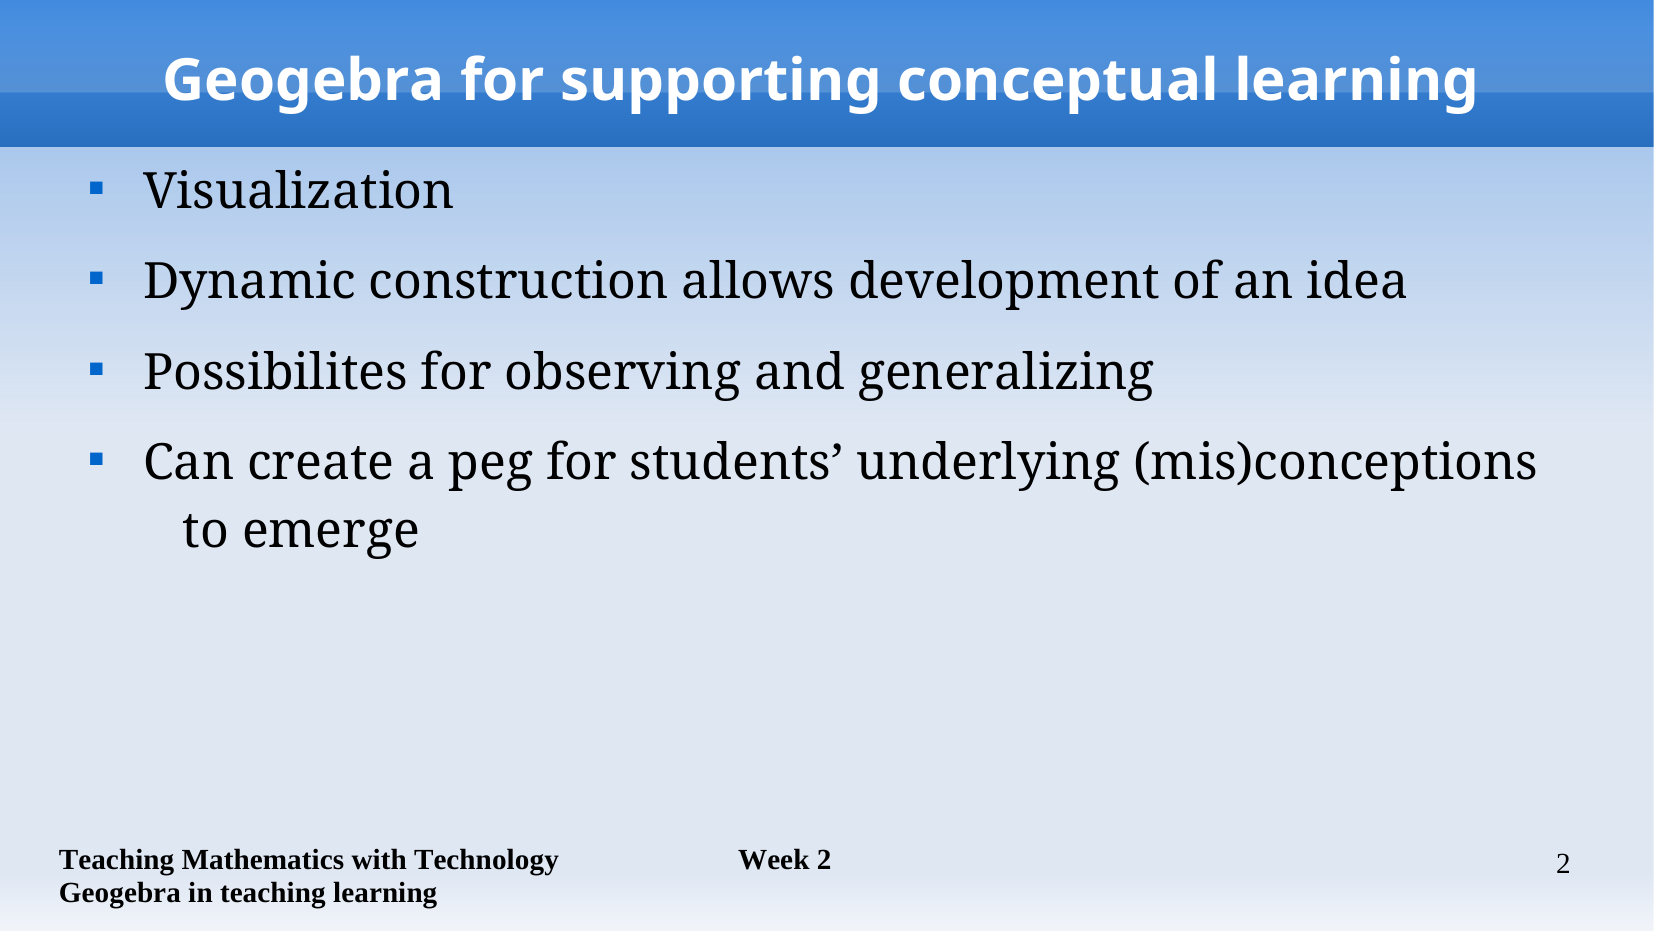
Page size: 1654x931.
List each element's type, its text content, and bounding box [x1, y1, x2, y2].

list Visualization Dynamic construction allows development of an idea Possibilites for observing and generalizing Can create a peg for students’ underlying (mis)conceptions to emerge [59, 155, 1577, 828]
title Geogebra for supporting conceptual learning [76, 0, 1565, 155]
picture [0, 0, 1654, 931]
